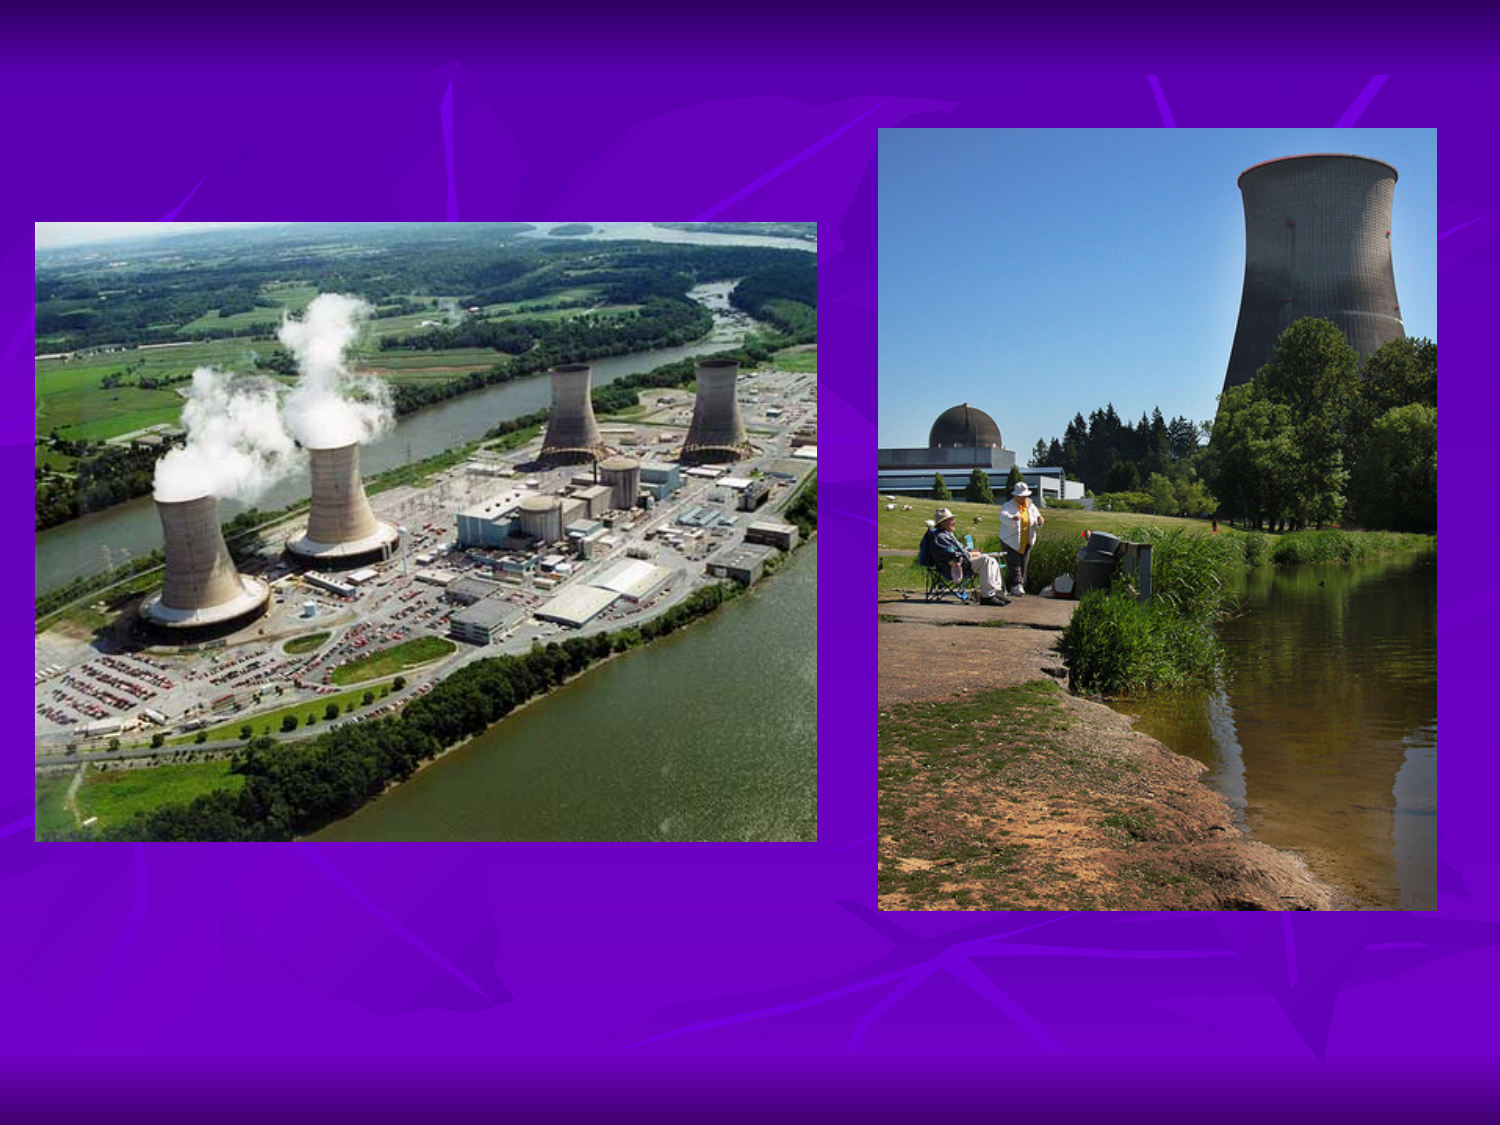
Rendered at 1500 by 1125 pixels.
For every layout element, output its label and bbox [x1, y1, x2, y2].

picture [878, 128, 1437, 911]
picture [35, 222, 817, 842]
